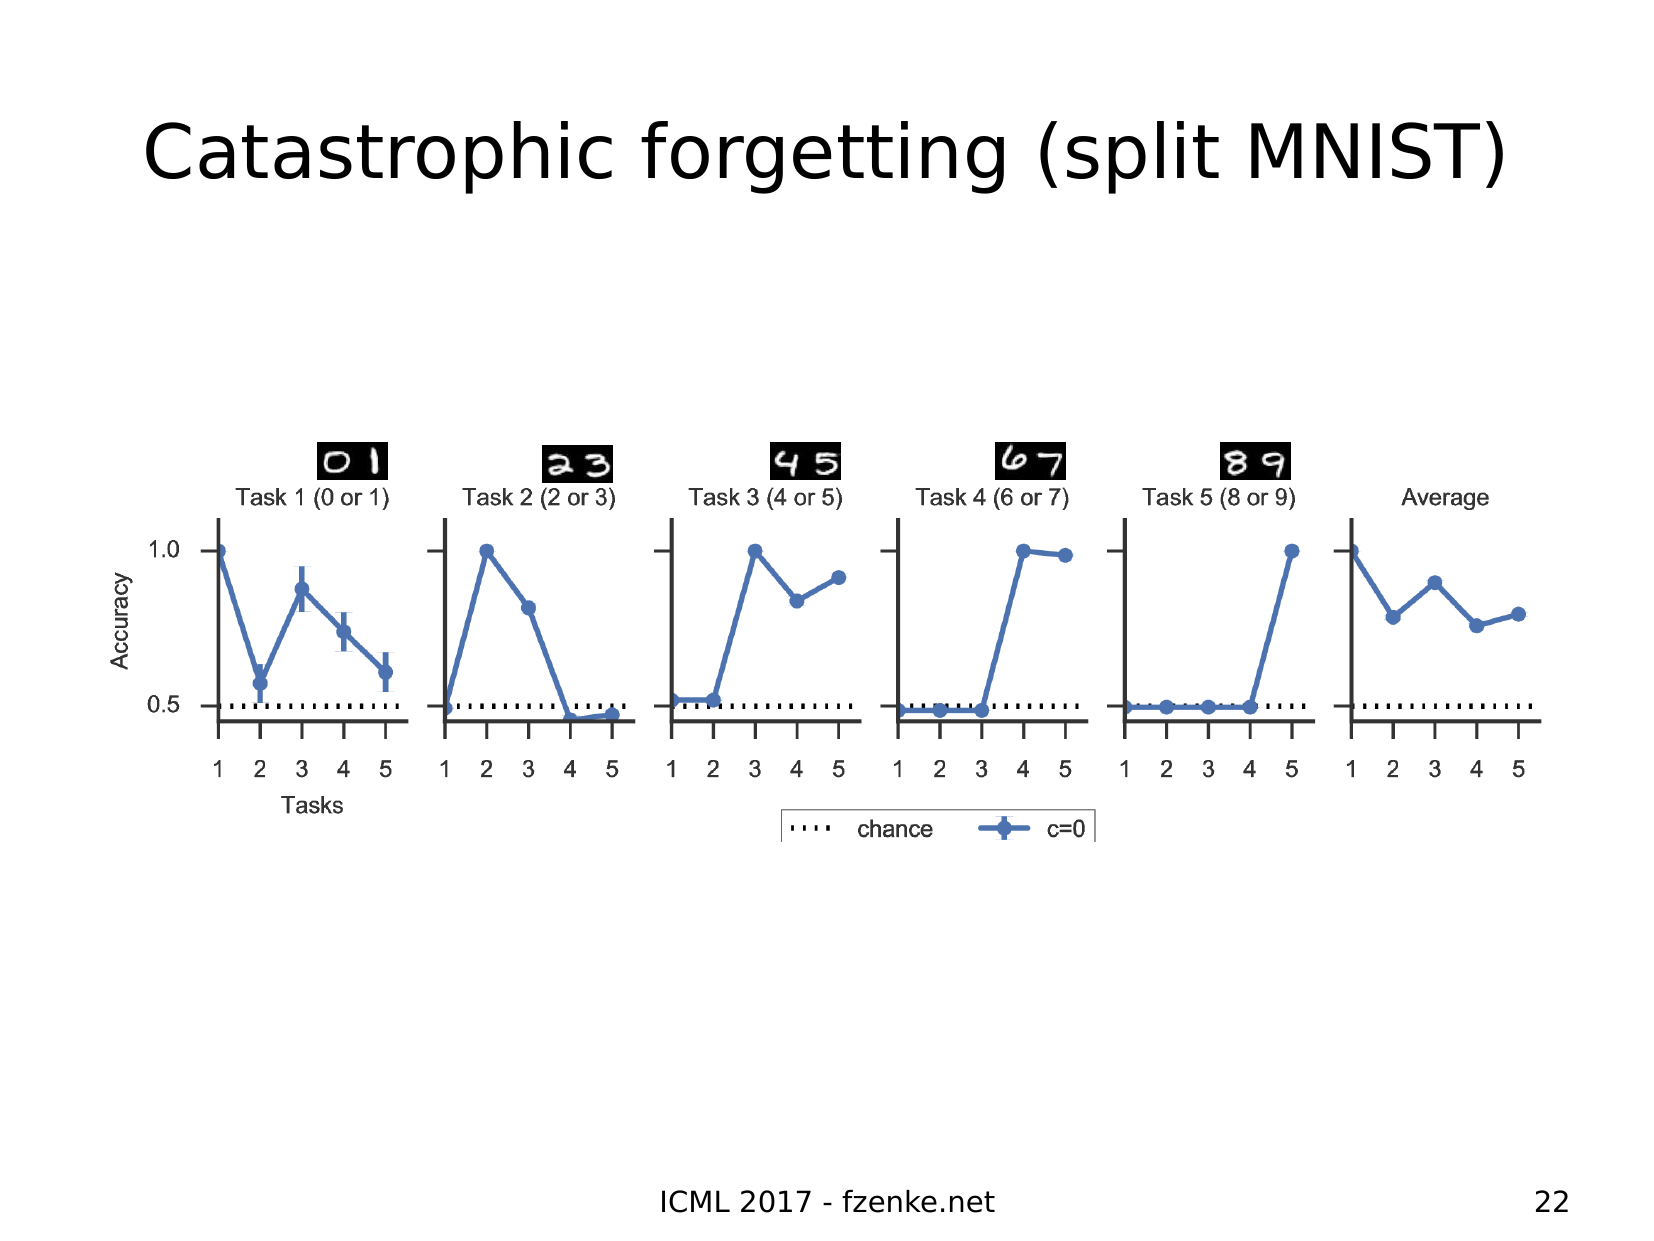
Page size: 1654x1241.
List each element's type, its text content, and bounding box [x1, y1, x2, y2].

title Catastrophic forgetting (split MNIST) [82, 49, 1571, 257]
picture [82, 290, 1571, 1010]
